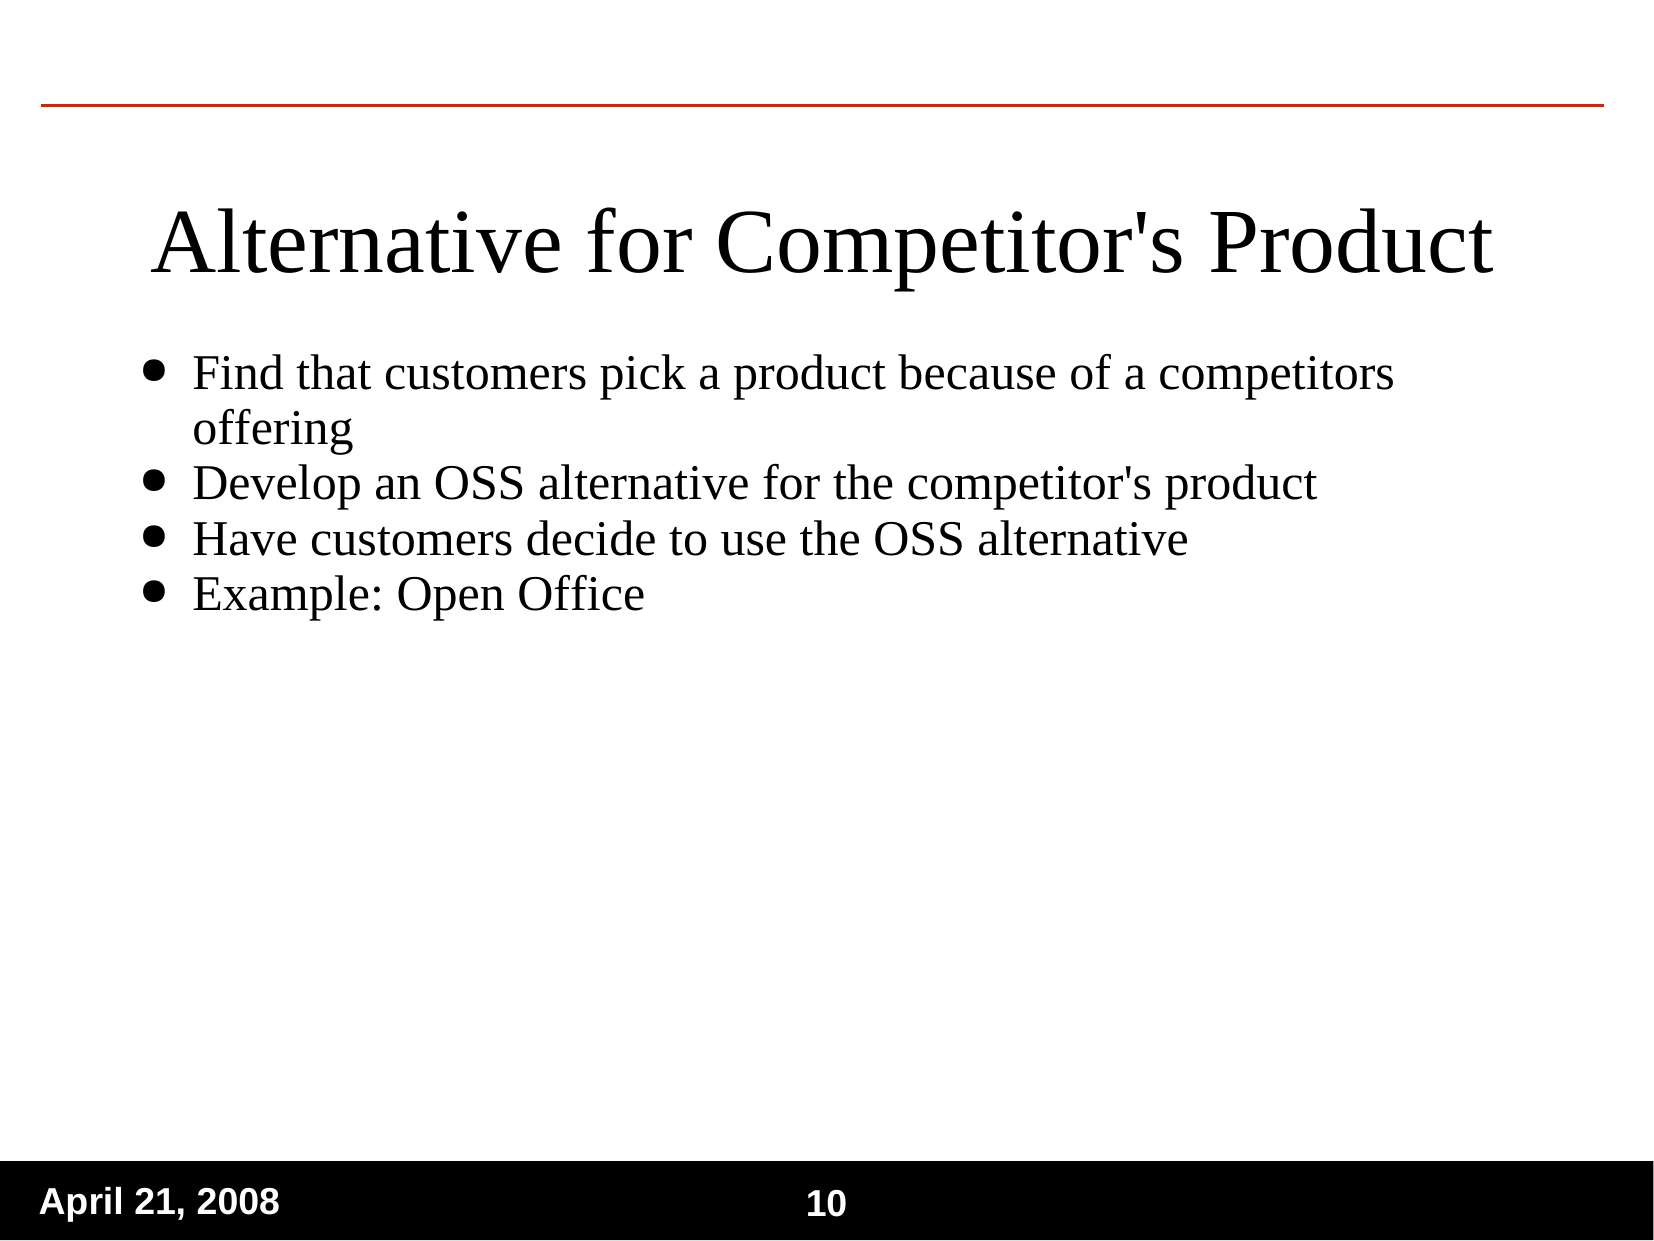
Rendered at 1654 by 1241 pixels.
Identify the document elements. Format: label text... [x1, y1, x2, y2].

title Alternative for Competitor's Product [117, 137, 1530, 346]
list Find that customers pick a product because of a competitors offering Develop an OSS alternative for the competitor's product Have customers decide to use the OSS alternative Example: Open Office [121, 344, 1534, 1127]
